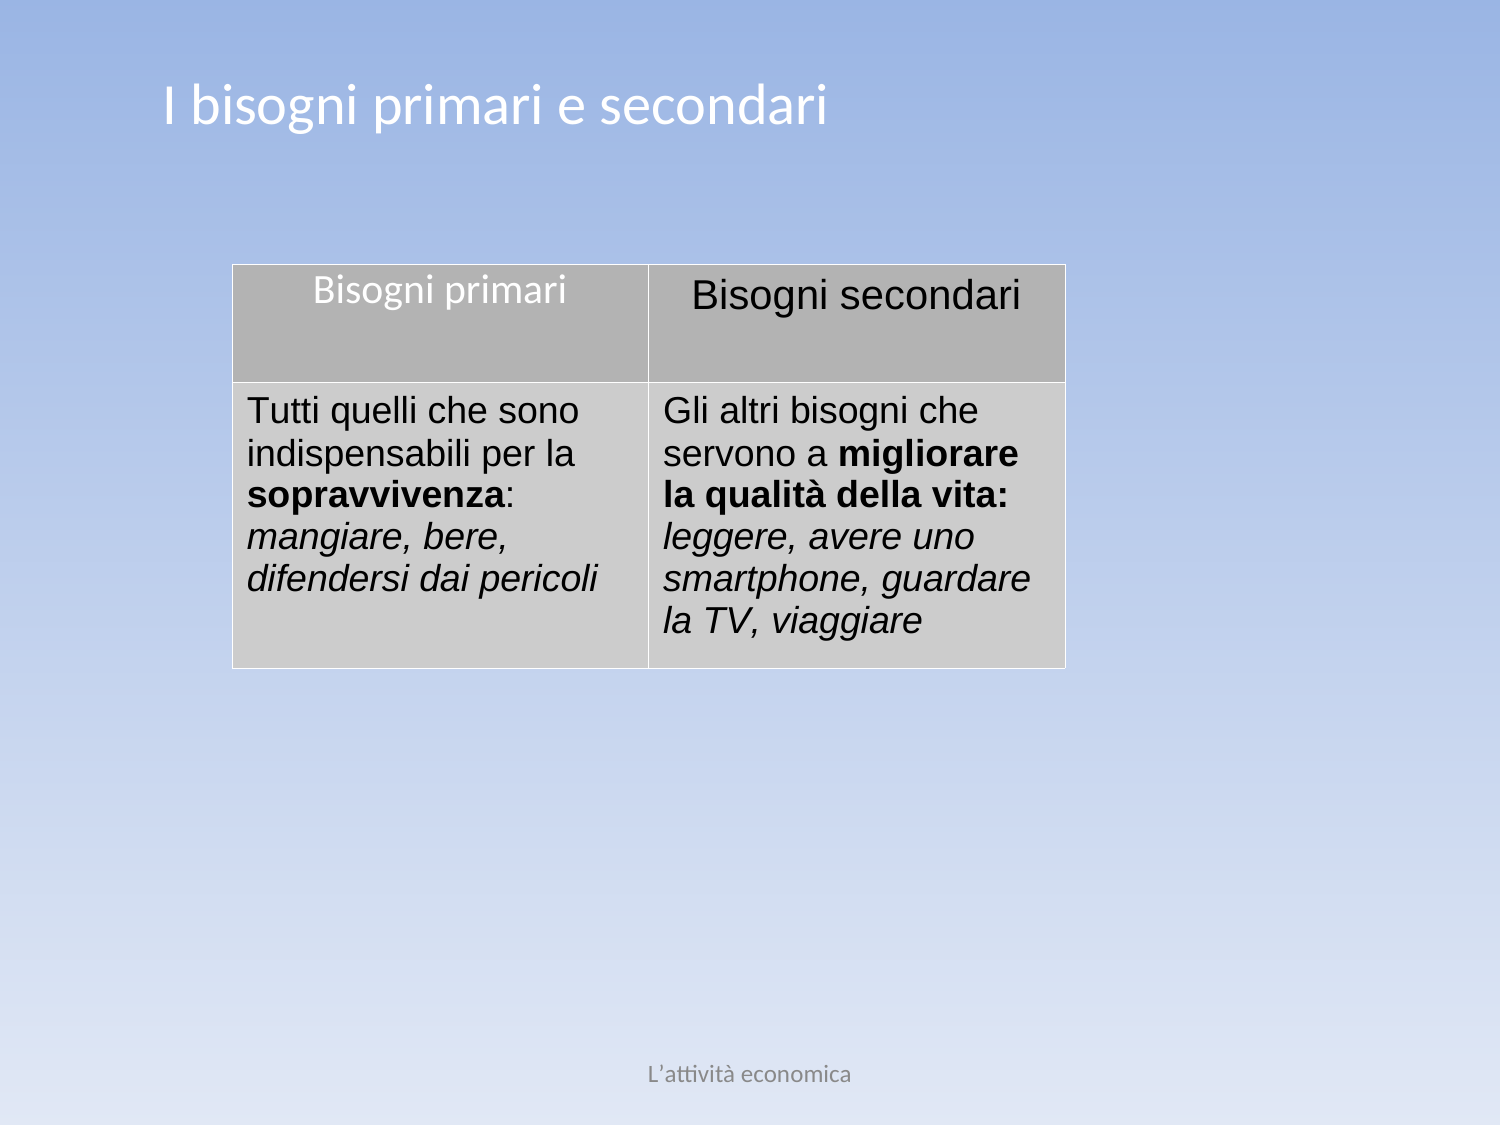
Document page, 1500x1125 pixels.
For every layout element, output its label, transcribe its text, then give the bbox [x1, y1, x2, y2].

text_box I bisogni primari e secondari [147, 59, 1300, 144]
table_cell Tutti quelli che sono indispensabili per la sopravvivenza: mangiare, bere, difendersi dai pericoli [233, 383, 648, 668]
text_box L’attività economica [512, 1042, 988, 1103]
table_cell Gli altri bisogni che servono a migliorare la qualità della vita: leggere, avere uno smartphone, guardare la TV, viaggiare [649, 383, 1065, 668]
table_header Bisogni secondari [649, 265, 1065, 382]
table_header Bisogni primari [233, 265, 648, 382]
